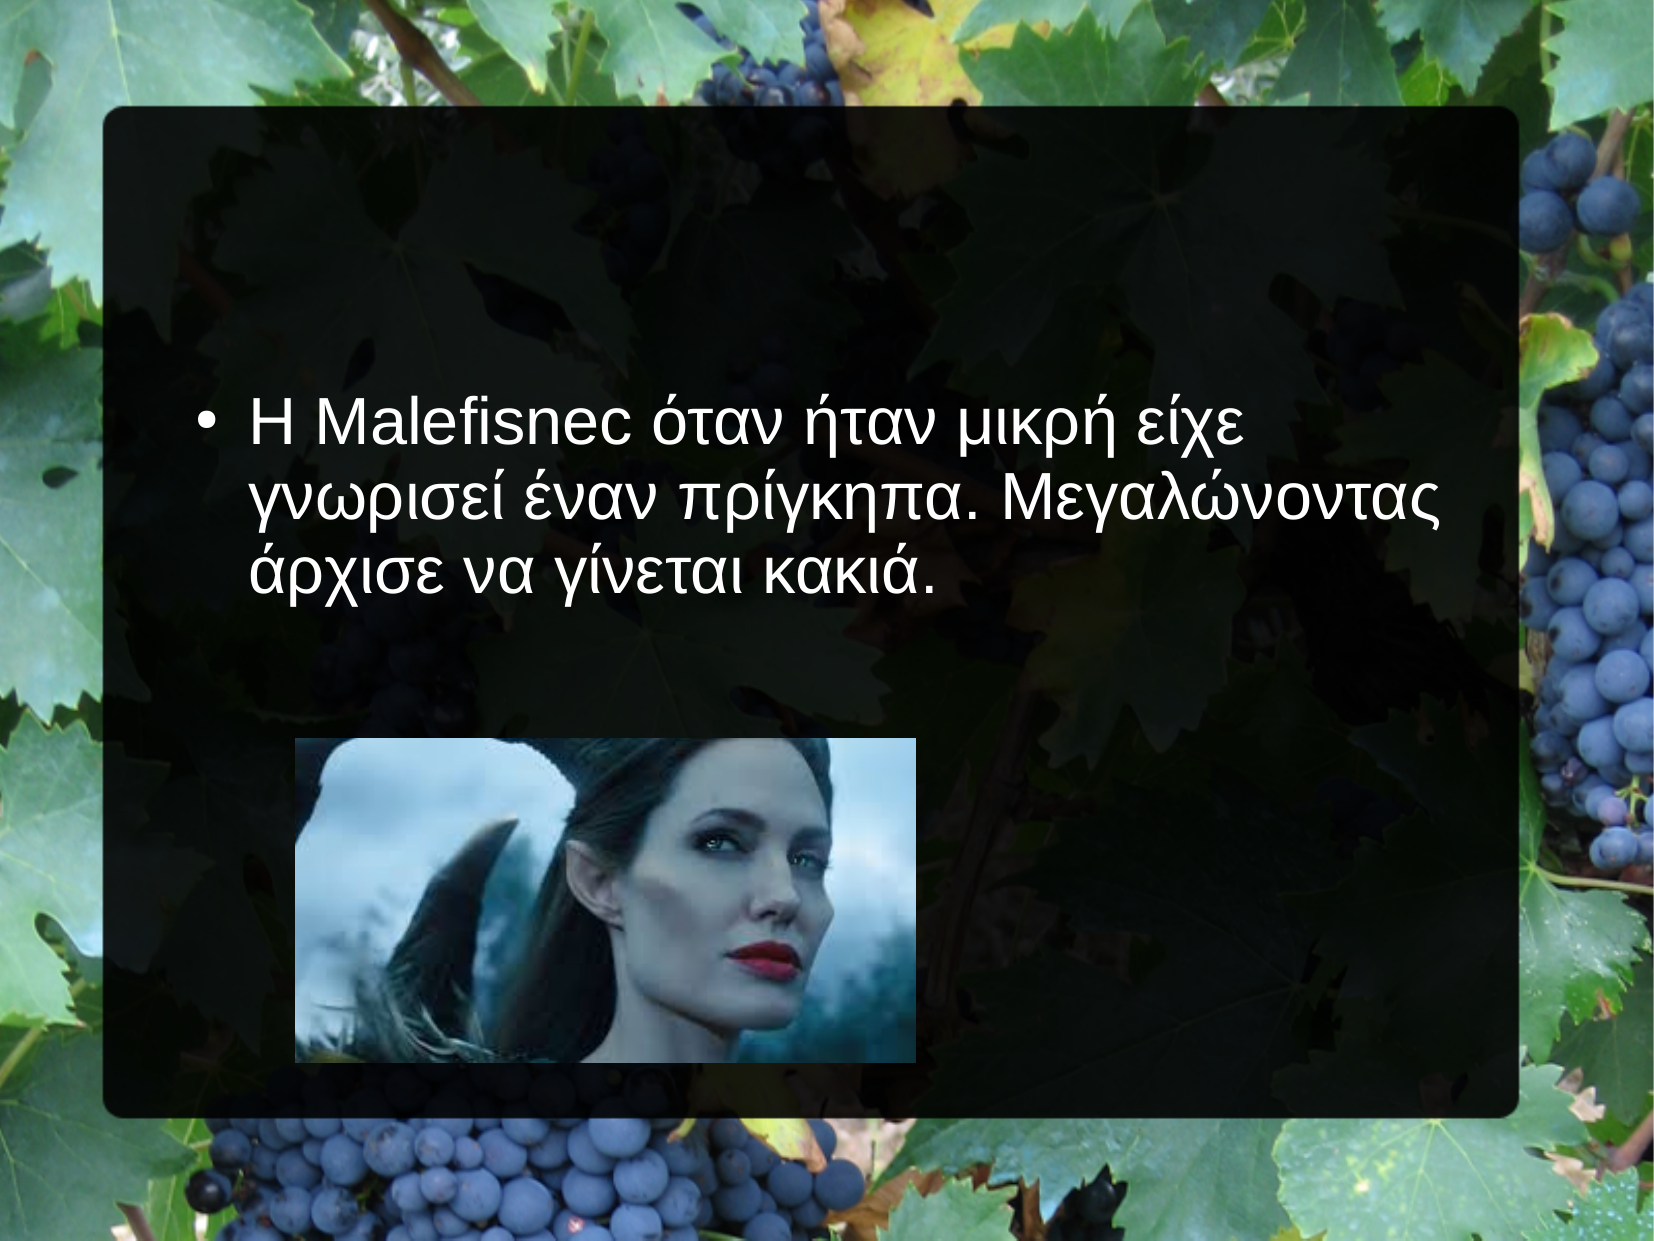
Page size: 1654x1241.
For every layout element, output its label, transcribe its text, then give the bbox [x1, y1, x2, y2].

list Η Malefisnec όταν ήταν μικρή είχε γνωρισεί έναν πρίγκηπα. Μεγαλώνοντας άρχισε να γίνεται κακιά. [177, 383, 1477, 1093]
picture [0, 0, 1654, 1241]
